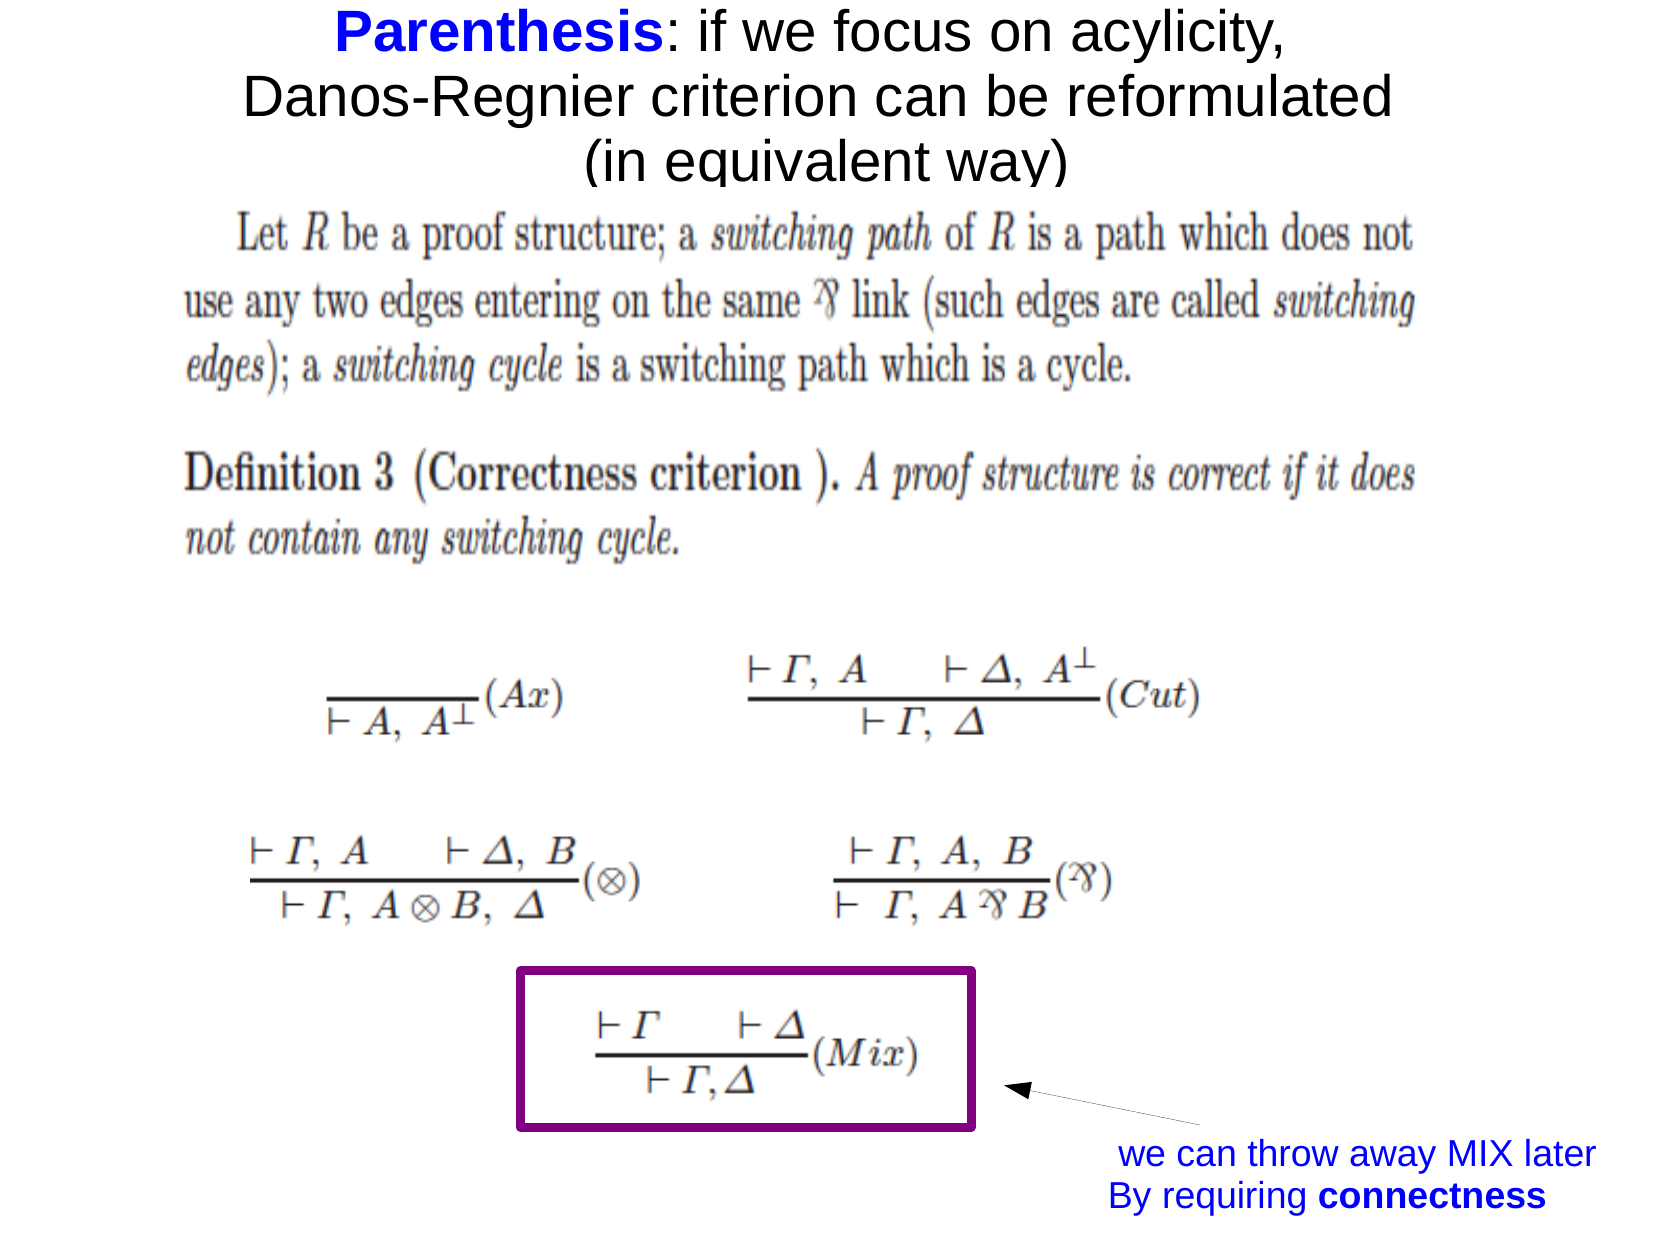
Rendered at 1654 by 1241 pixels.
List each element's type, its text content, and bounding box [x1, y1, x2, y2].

picture [250, 637, 1276, 1002]
text_box we can throw away MIX later By requiring connectness [1093, 1125, 1613, 1224]
title Parenthesis: if we focus on acylicity, Danos-Regnier criterion can be reformulated (in equivalent way) [75, 0, 1564, 194]
picture [150, 187, 1463, 601]
picture [525, 975, 967, 1123]
